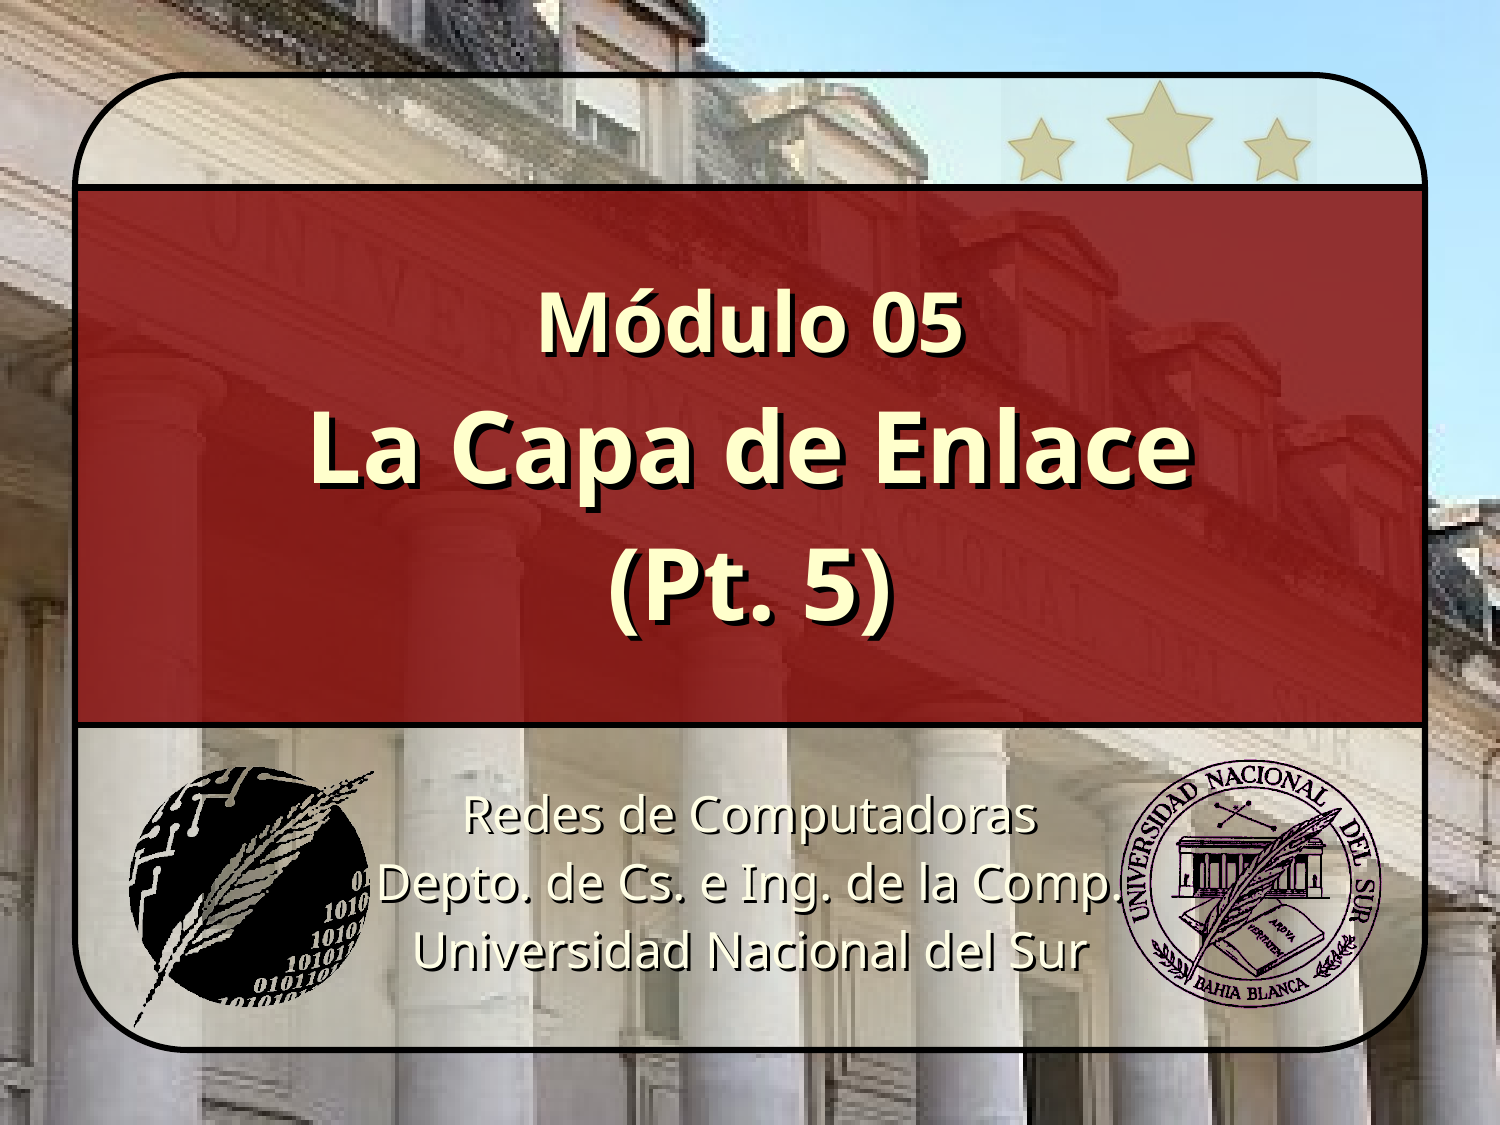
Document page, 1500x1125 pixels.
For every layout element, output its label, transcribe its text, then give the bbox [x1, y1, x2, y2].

title Módulo 05 La Capa de Enlace (Pt. 5) [128, 187, 1372, 726]
picture [0, 0, 1500, 1125]
